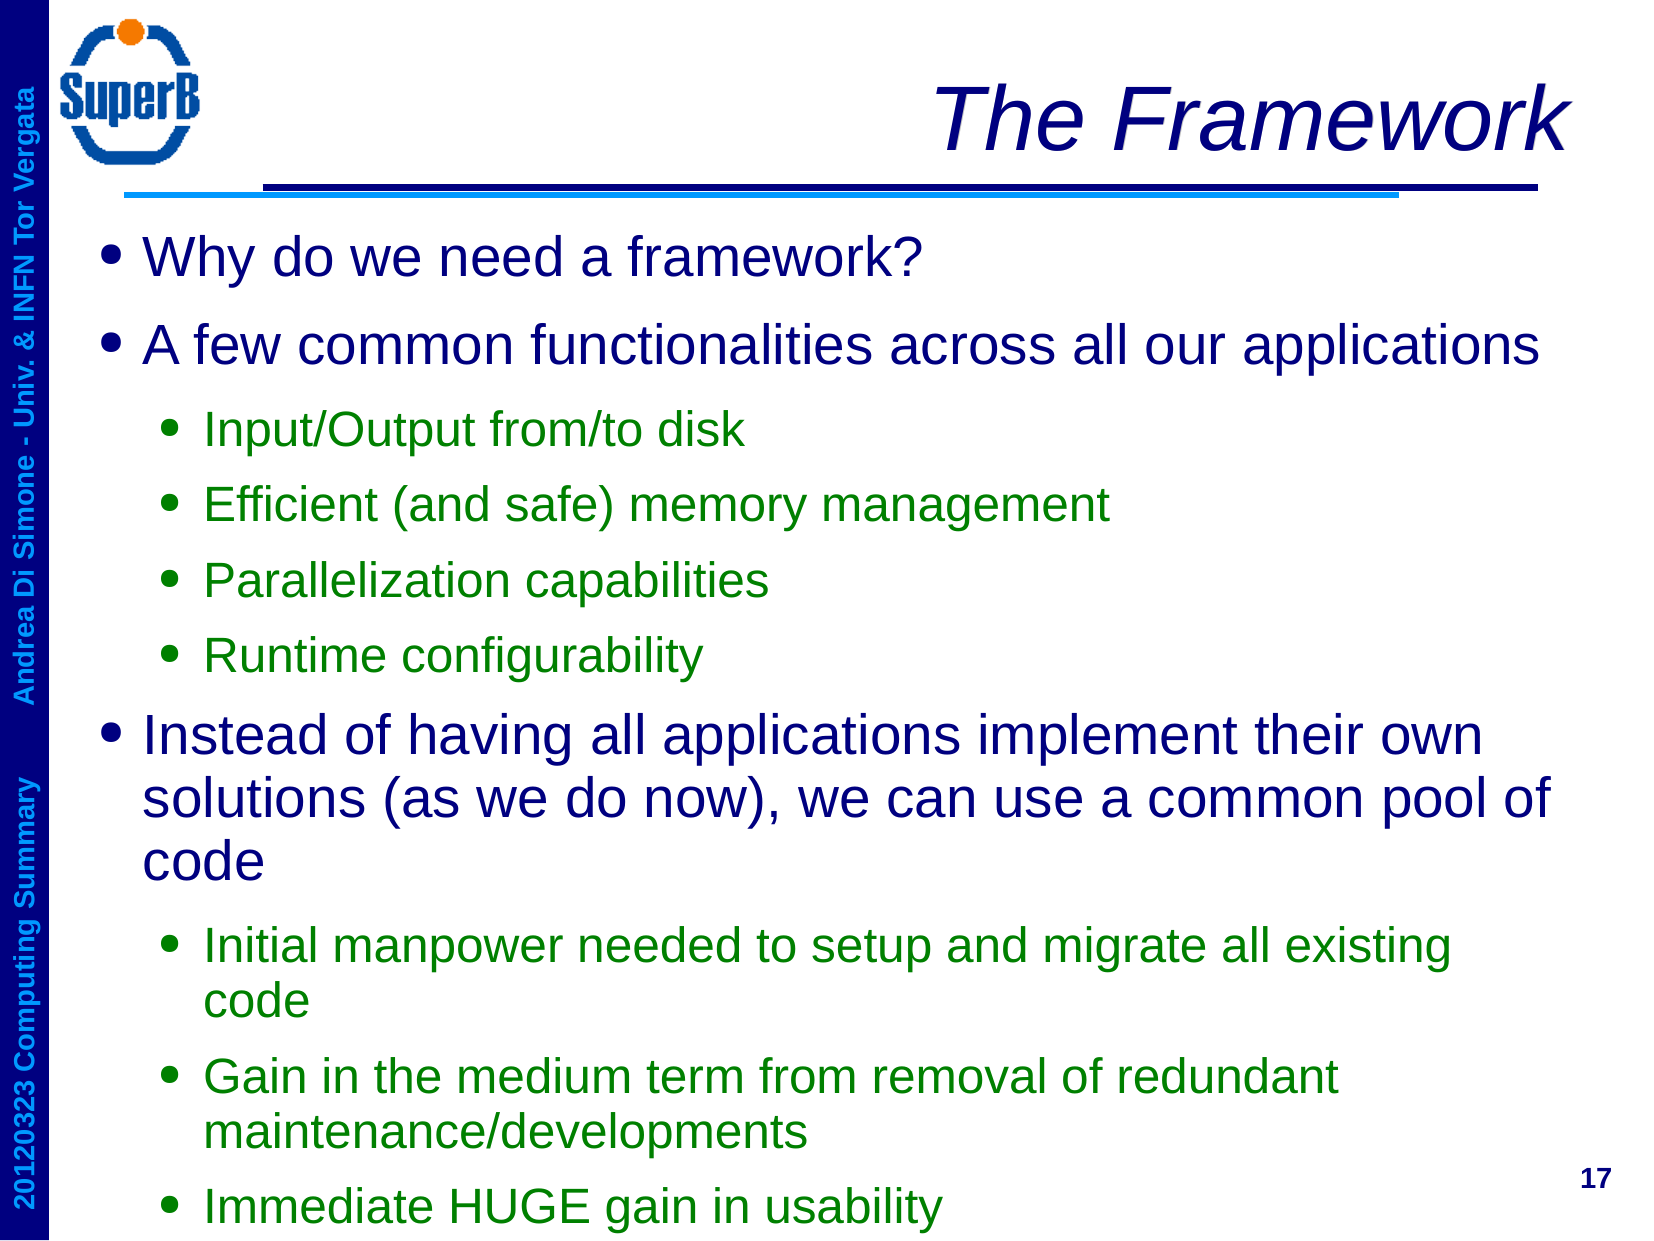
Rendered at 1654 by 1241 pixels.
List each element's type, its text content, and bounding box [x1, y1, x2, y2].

picture [51, 16, 208, 170]
title The Framework [82, 49, 1571, 188]
list Why do we need a framework? A few common functionalities across all our applications Input/Output from/to disk Efficient (and safe) memory management Parallelization capabilities Runtime configurability Instead of having all applications implement their own solutions (as we do now), we can use a common pool of code Initial manpower needed to setup and migrate all existing code Gain in the medium term from removal of redundant maintenance/developments Immediate HUGE gain in usability User can move from one application to another within the same general setup [82, 225, 1571, 1241]
